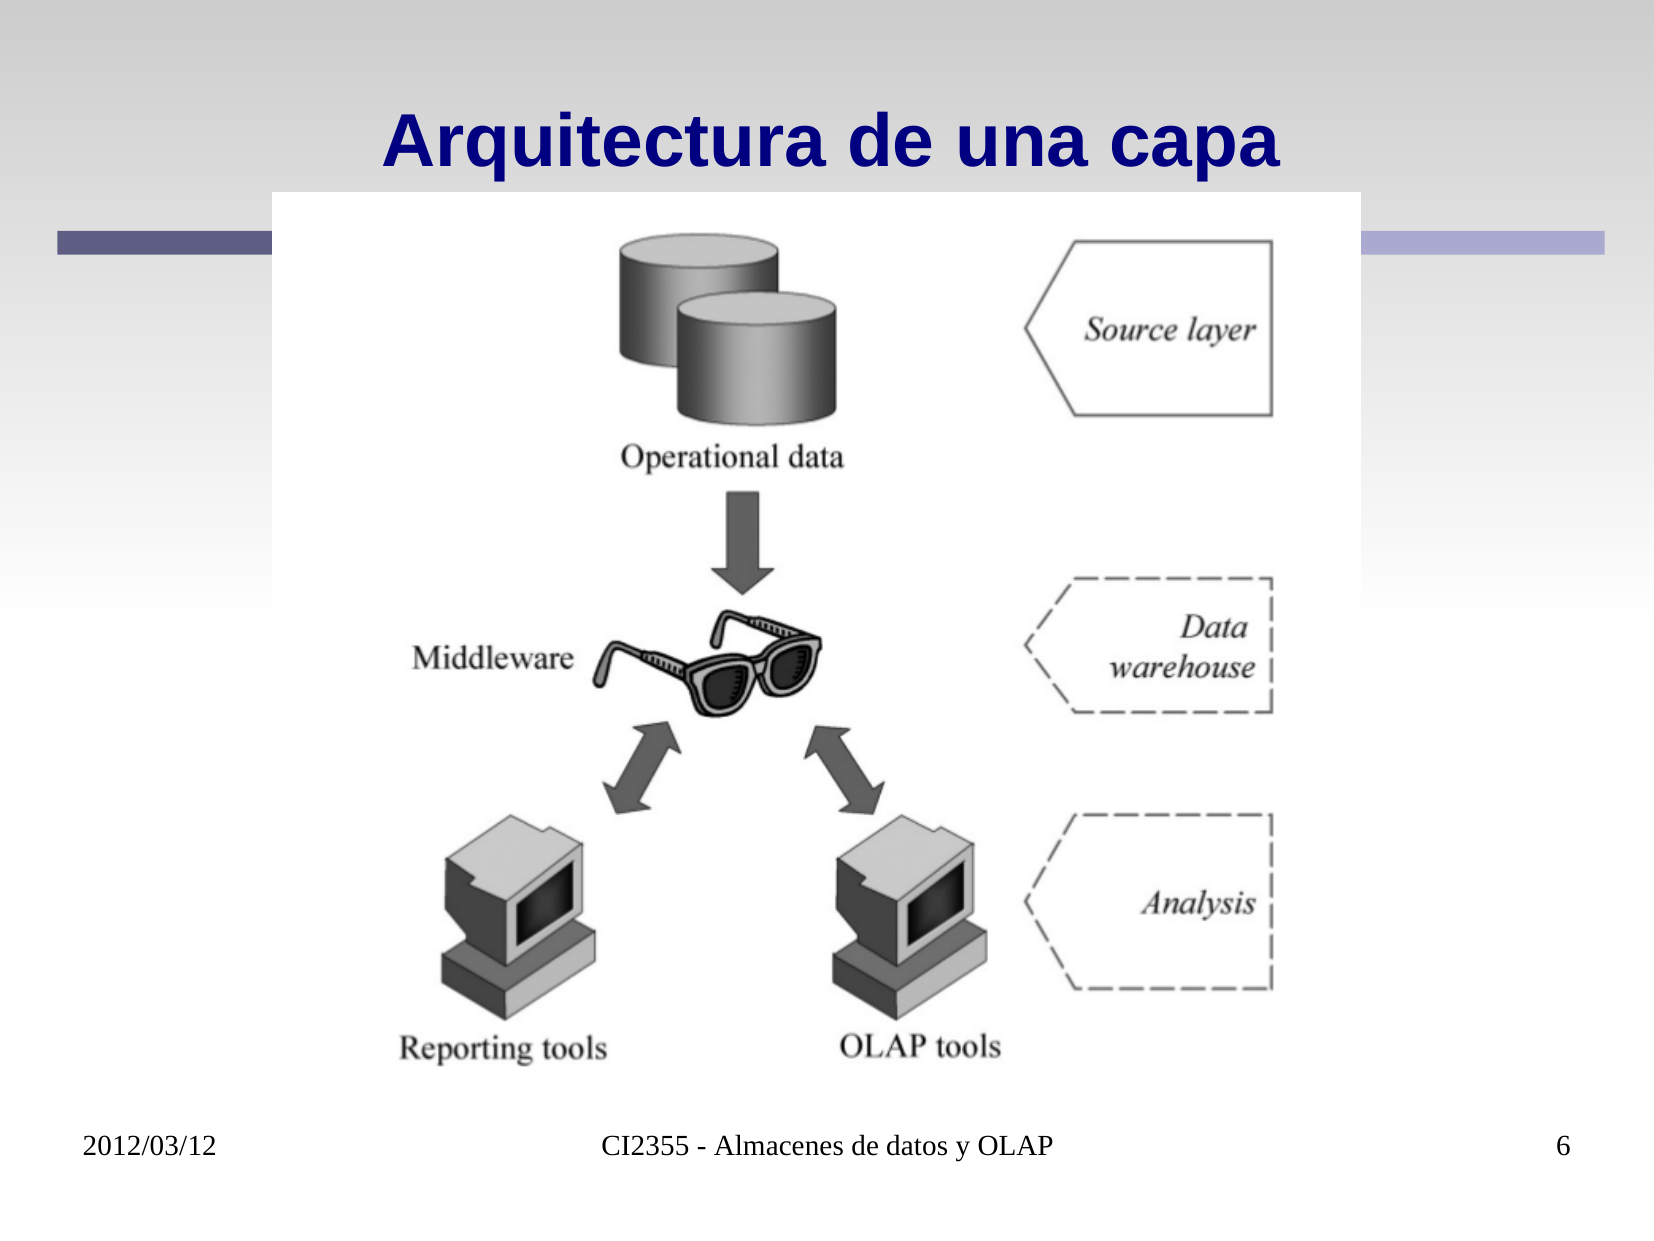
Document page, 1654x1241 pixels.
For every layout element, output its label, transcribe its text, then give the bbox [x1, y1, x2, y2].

picture [272, 192, 1361, 1126]
title Arquitectura de una capa [86, 55, 1576, 226]
